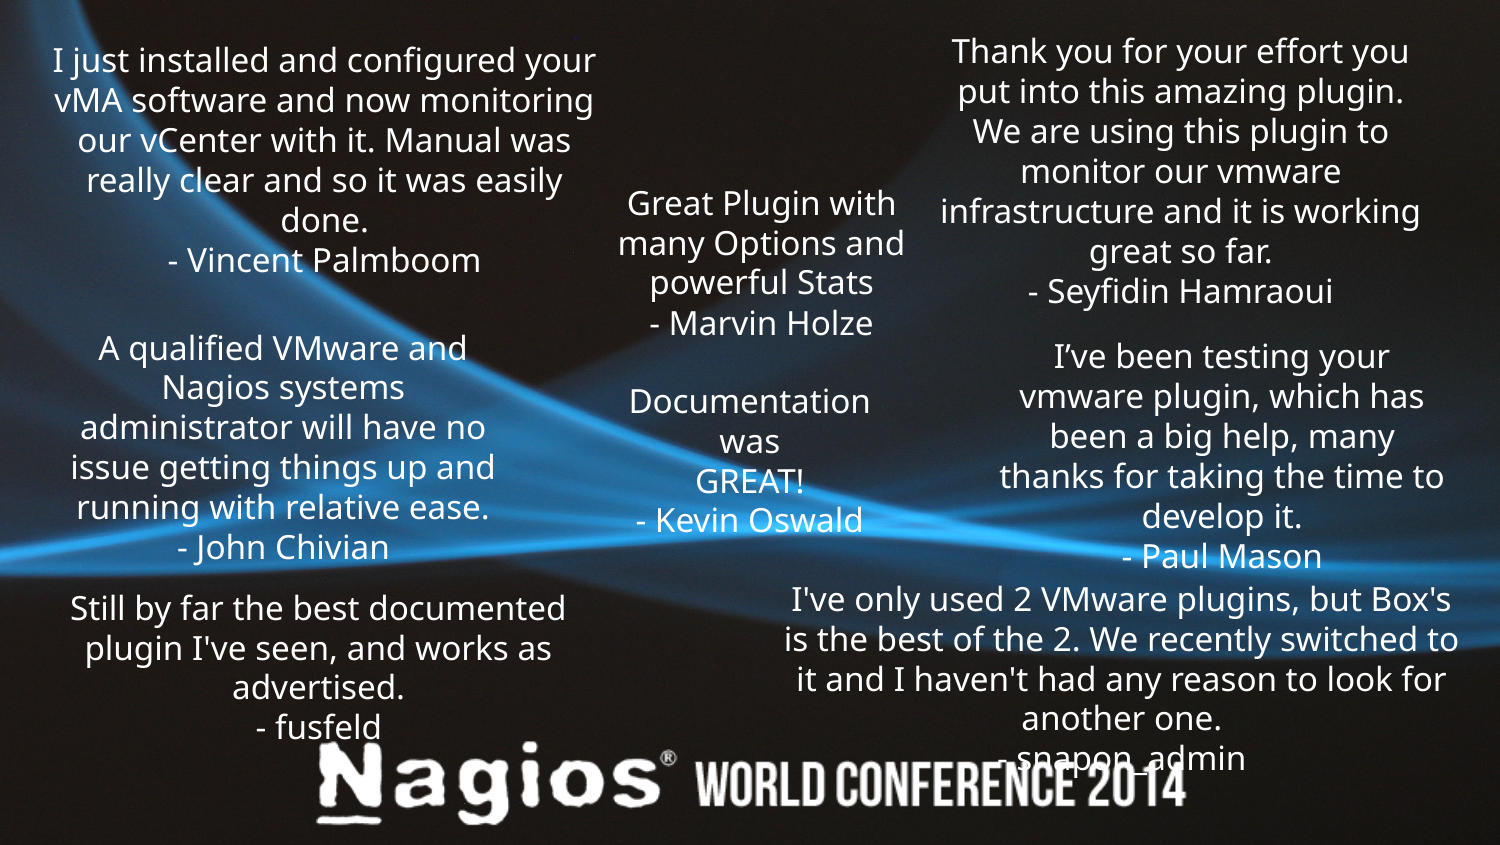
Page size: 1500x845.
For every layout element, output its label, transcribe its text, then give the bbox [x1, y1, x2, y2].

title Still by far the best documented plugin I've seen, and works as advertised. - fusfeld [35, 579, 603, 734]
title A qualified VMware and Nagios systems administrator will have no issue getting things up and running with relative ease. - John Chivian [35, 319, 532, 541]
title I’ve been testing your vmware plugin, which has been a big help, many thanks for taking the time to develop it. - Paul Mason [980, 327, 1465, 554]
title Thank you for your effort you put into this amazing plugin. We are using this plugin to monitor our vmware infrastructure and it is working great so far. - Seyfidin Hamraoui [921, 22, 1441, 284]
title Documentation was GREAT! - Kevin Oswald [578, 372, 922, 544]
title Great Plugin with many Options and powerful Stats - Marvin Holze [566, 174, 957, 343]
title I've only used 2 VMware plugins, but Box's is the best of the 2. We recently switched to it and I haven't had any reason to look for another one. - snapon_admin [767, 570, 1477, 739]
title I just installed and configured your vMA software and now monitoring our vCenter with it. Manual was really clear and so it was easily done. - Vincent Palmboom [23, 31, 626, 240]
picture [0, 0, 1500, 845]
